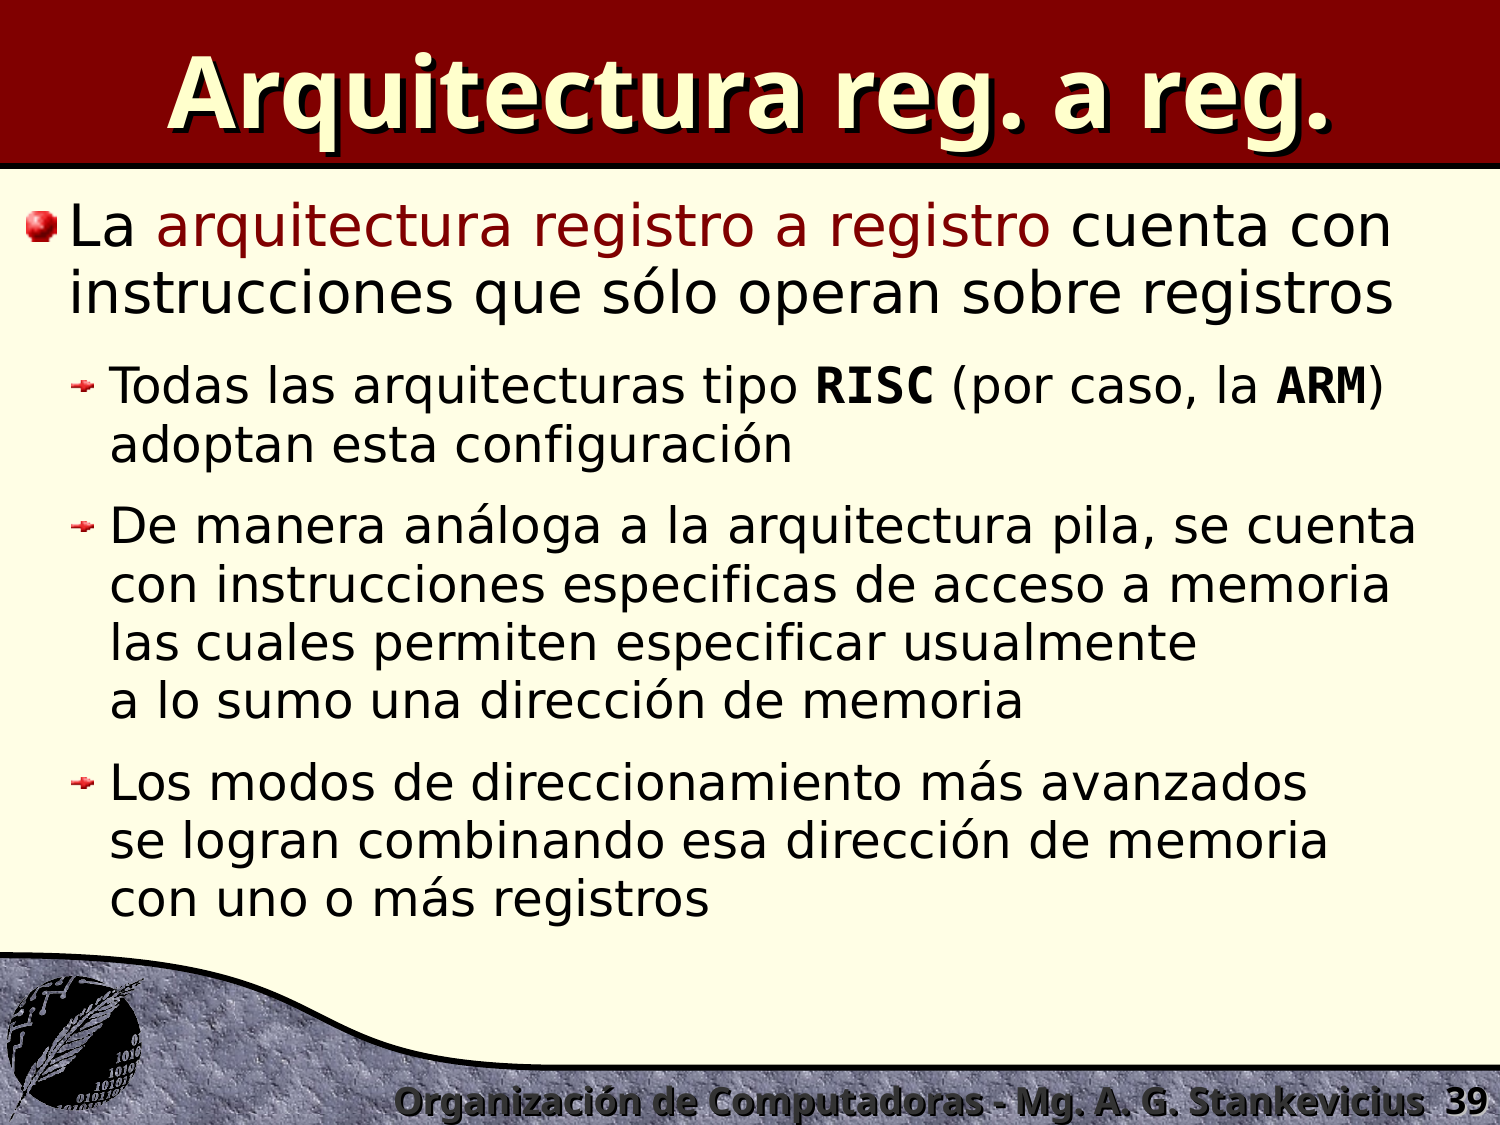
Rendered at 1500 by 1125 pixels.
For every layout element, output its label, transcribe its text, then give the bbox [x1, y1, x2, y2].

title Arquitectura reg. a reg. [15, 5, 1485, 160]
picture [448, 1100, 455, 1110]
picture [0, 959, 1500, 1125]
picture [802, 1100, 806, 1110]
picture [1058, 1100, 1065, 1110]
list La arquitectura registro a registro cuenta con instrucciones que sólo operan sobre registros Todas las arquitecturas tipo RISC (por caso, la ARM) adoptan esta configuración De manera análoga a la arquitectura pila, se cuenta con instrucciones especificas de acceso a memoria las cuales permiten especificar usualmente a lo sumo una dirección de memoria Los modos de direccionamiento más avanzados se logran combinando esa dirección de memoria con uno o más registros [11, 192, 1486, 936]
